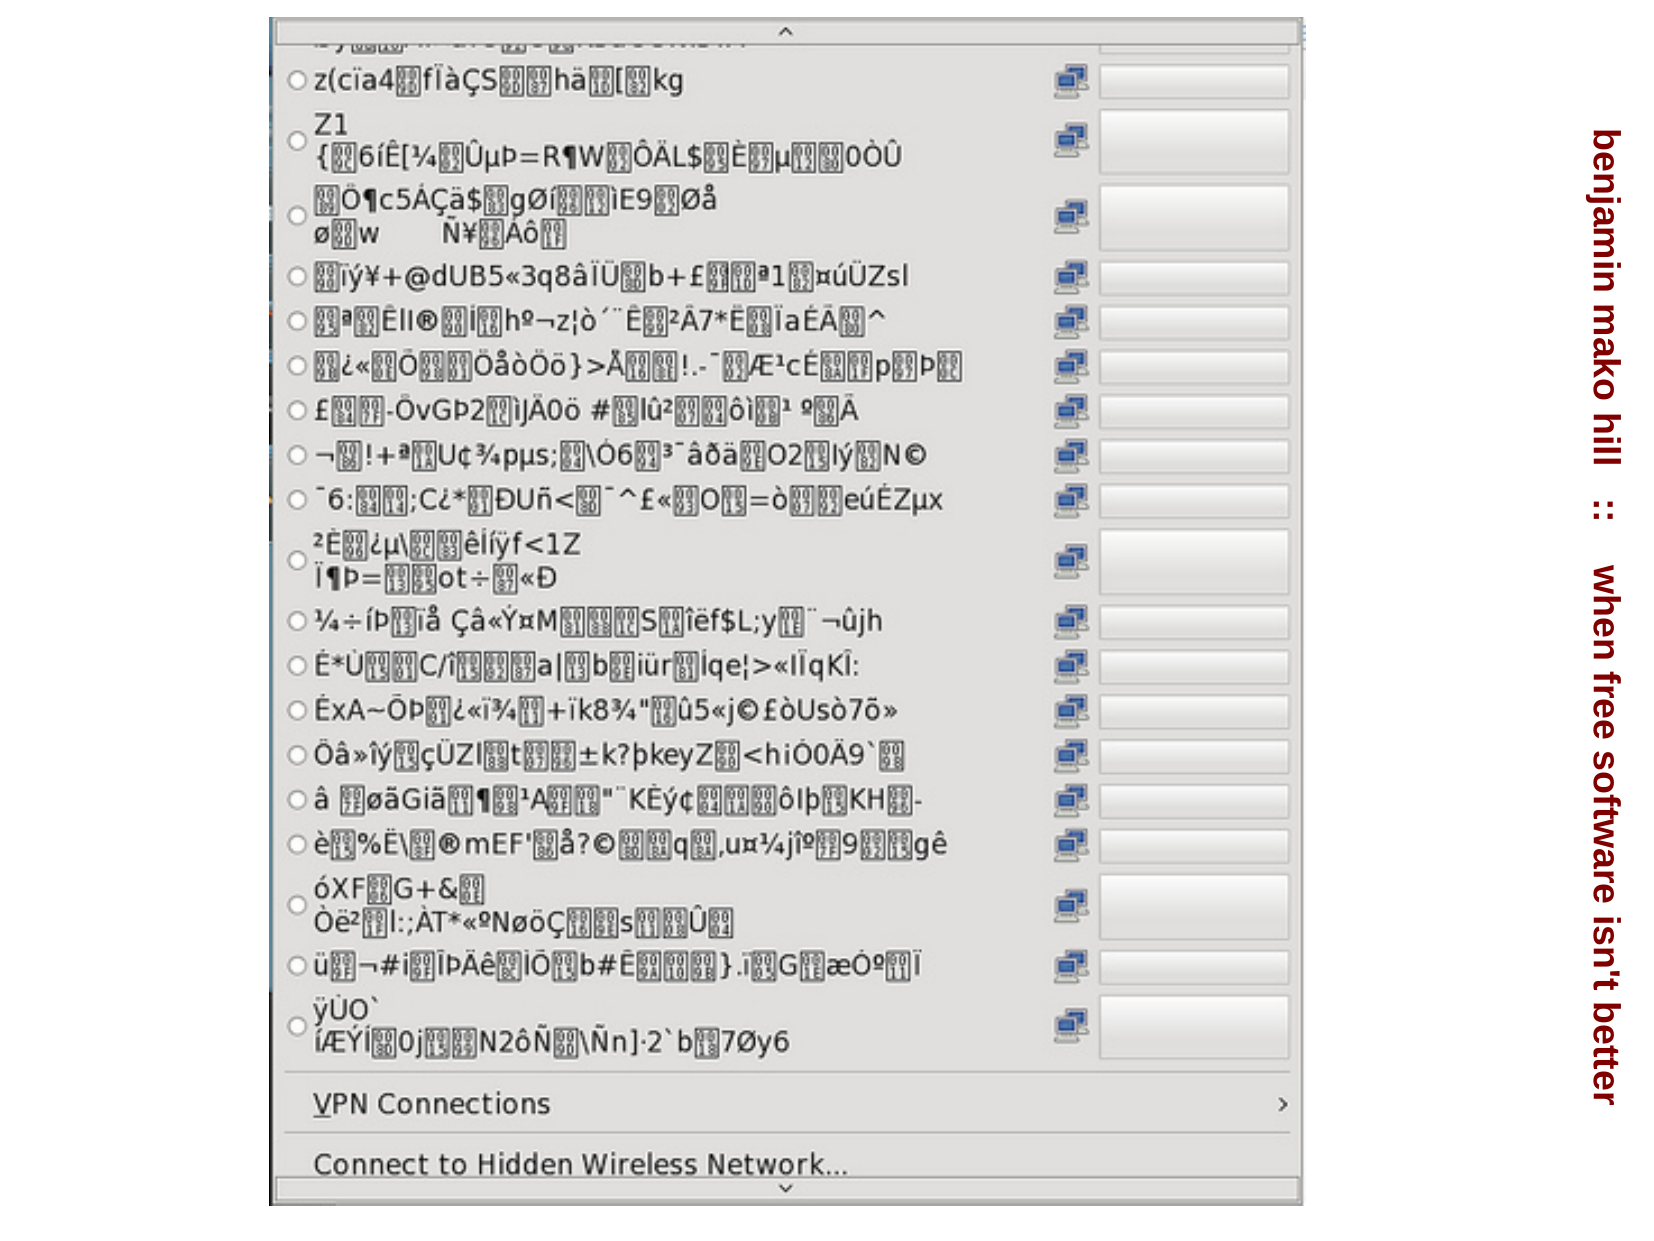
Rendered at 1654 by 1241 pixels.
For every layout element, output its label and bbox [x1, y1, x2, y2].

picture [269, 17, 1306, 1206]
